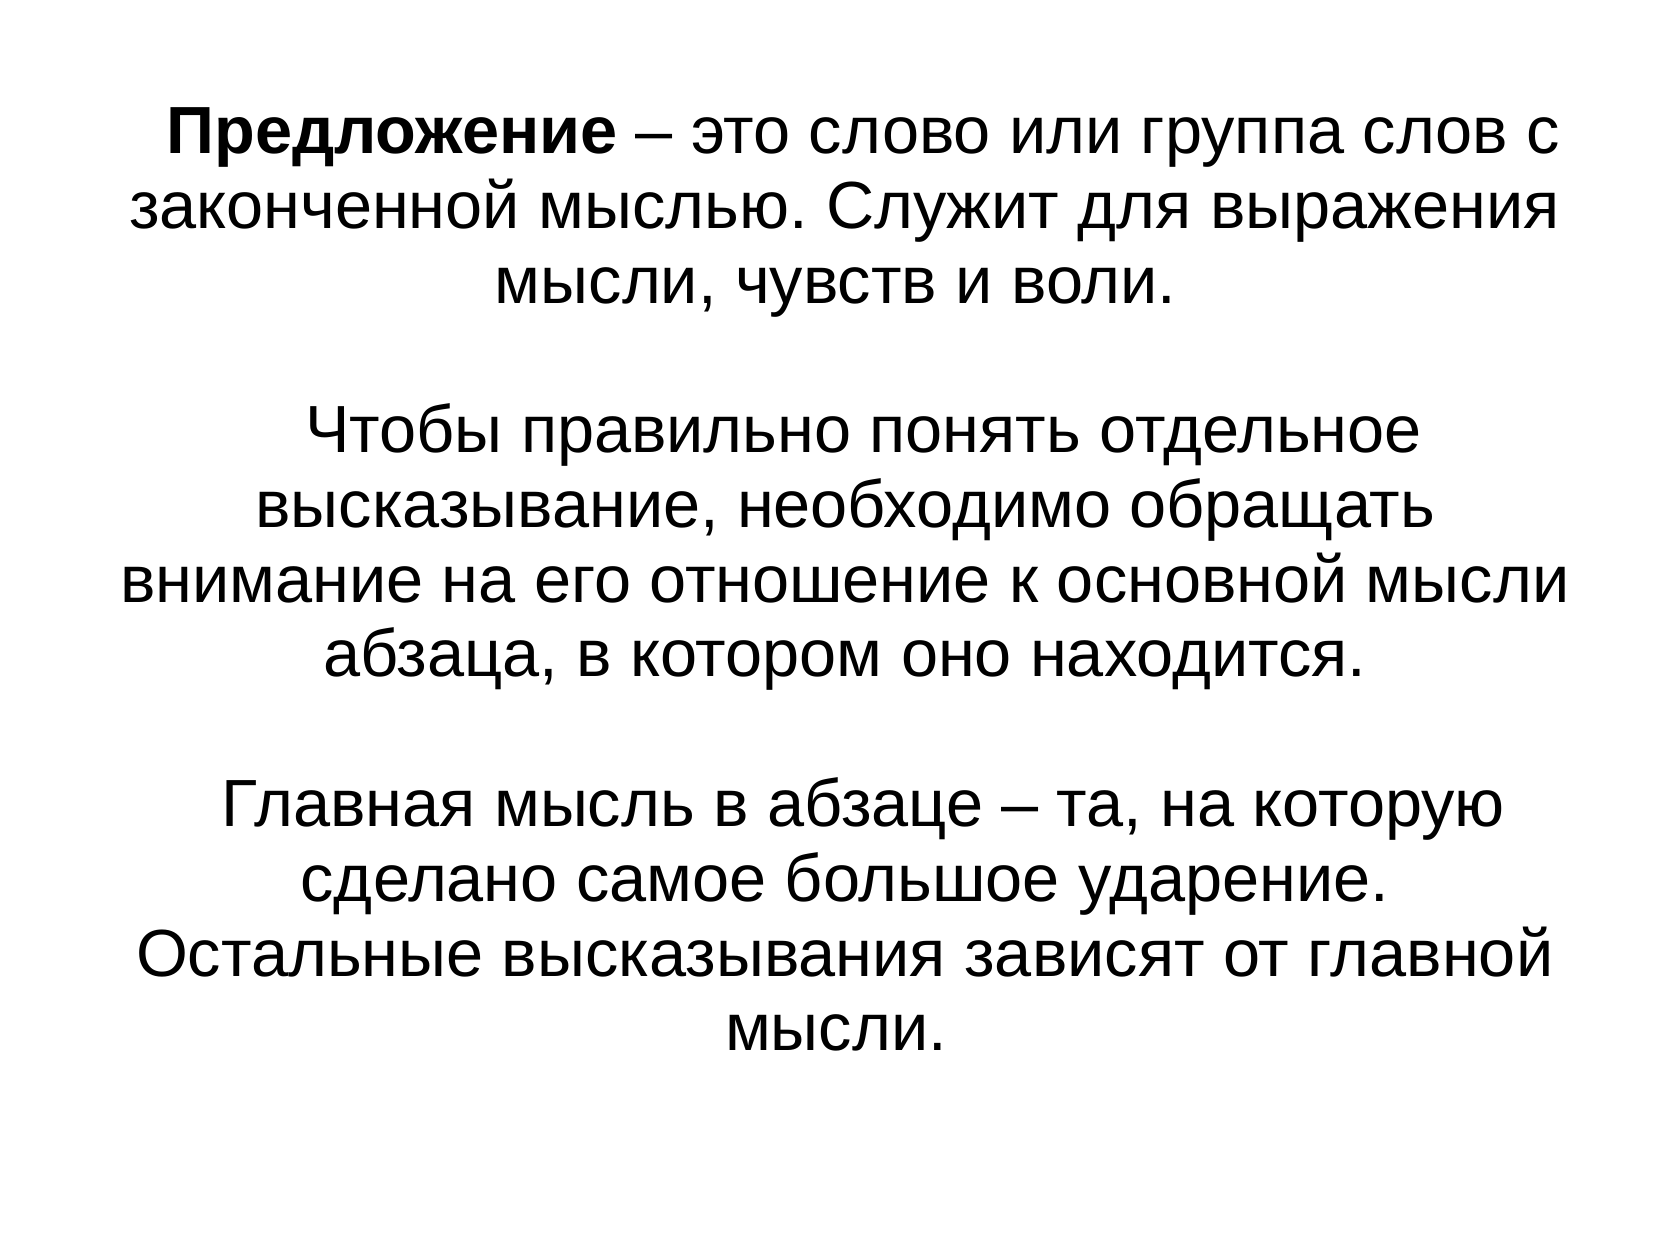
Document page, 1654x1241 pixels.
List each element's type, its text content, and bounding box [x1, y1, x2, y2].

subtitle Предложение – это слово или группа слов с законченной мыслью. Служит для выражения мысли, чувств и воли. Чтобы правильно понять отдельное высказывание, необходимо обращать внимание на его отношение к основной мысли абзаца, в котором оно находится. Главная мысль в абзаце – та, на которую сделано самое большое ударение. Остальные высказывания зависят от главной мысли. [82, 49, 1571, 1109]
